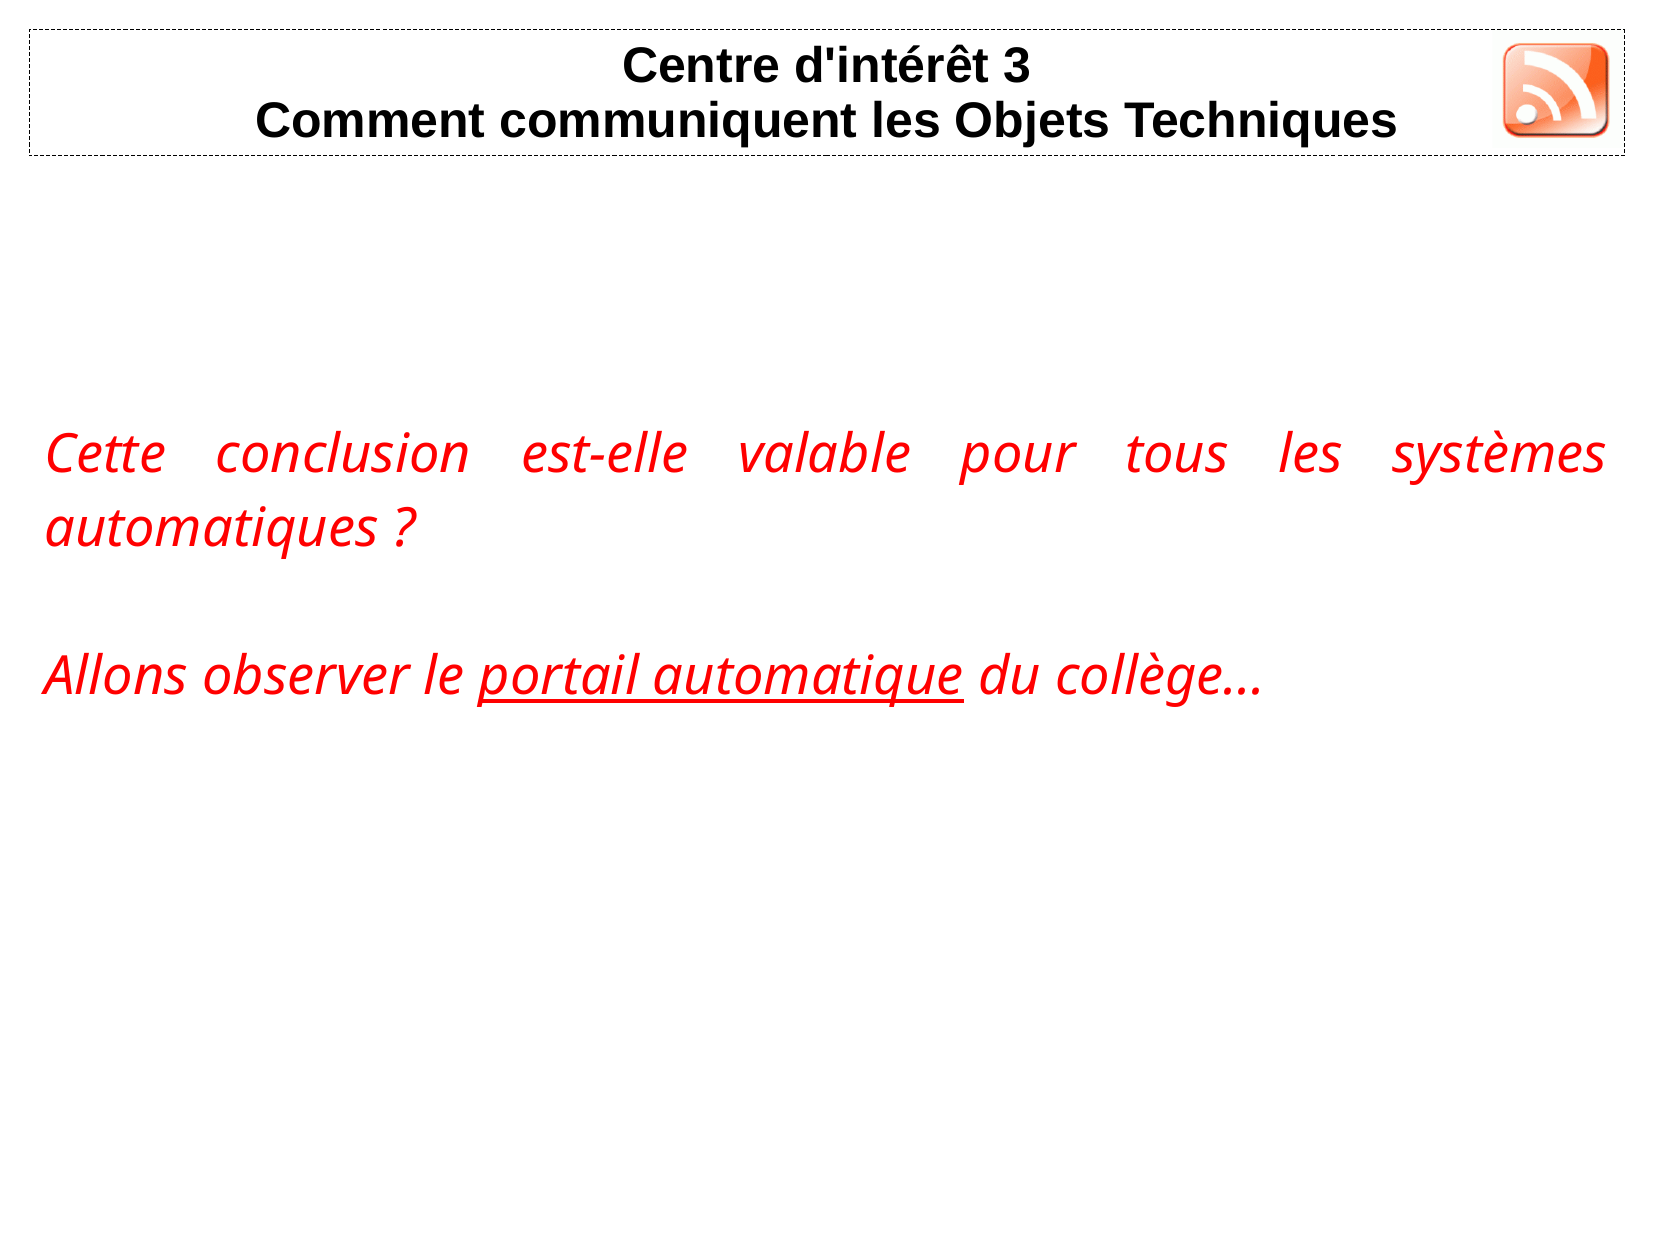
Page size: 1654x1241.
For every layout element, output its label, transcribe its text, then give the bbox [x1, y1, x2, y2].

text_box Cette conclusion est-elle valable pour tous les systèmes automatiques ? Allons observer le portail automatique du collège... [29, 407, 1625, 739]
text_box Centre d'intérêt 3 Comment communiquent les Objets Techniques [29, 29, 1625, 156]
